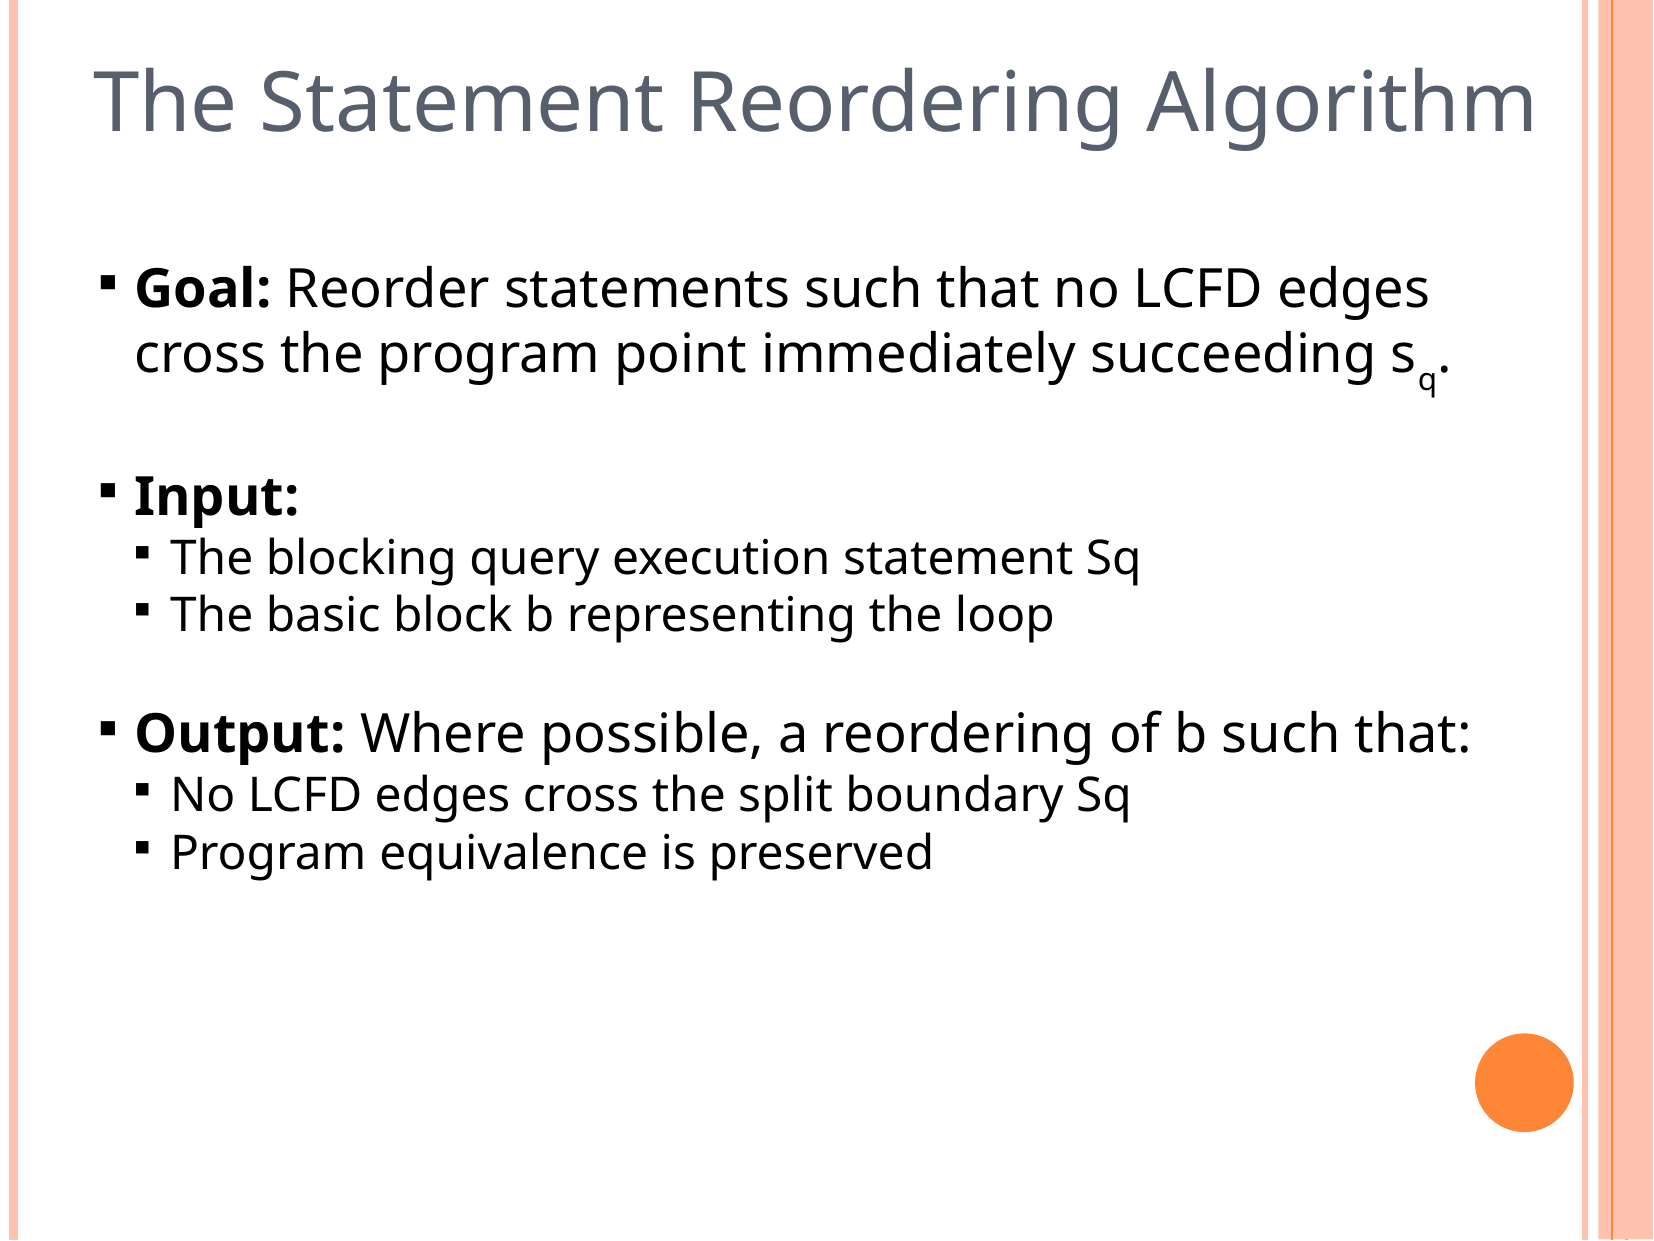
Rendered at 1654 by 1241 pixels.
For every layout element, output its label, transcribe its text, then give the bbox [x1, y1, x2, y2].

text_box The Statement Reordering Algorithm [76, 0, 1565, 157]
text_box Goal: Reorder statements such that no LCFD edges cross the program point immediately succeeding sq. Input: The blocking query execution statement Sq The basic block b representing the loop Output: Where possible, a reordering of b such that: No LCFD edges cross the split boundary Sq Program equivalence is preserved [82, 245, 1570, 858]
